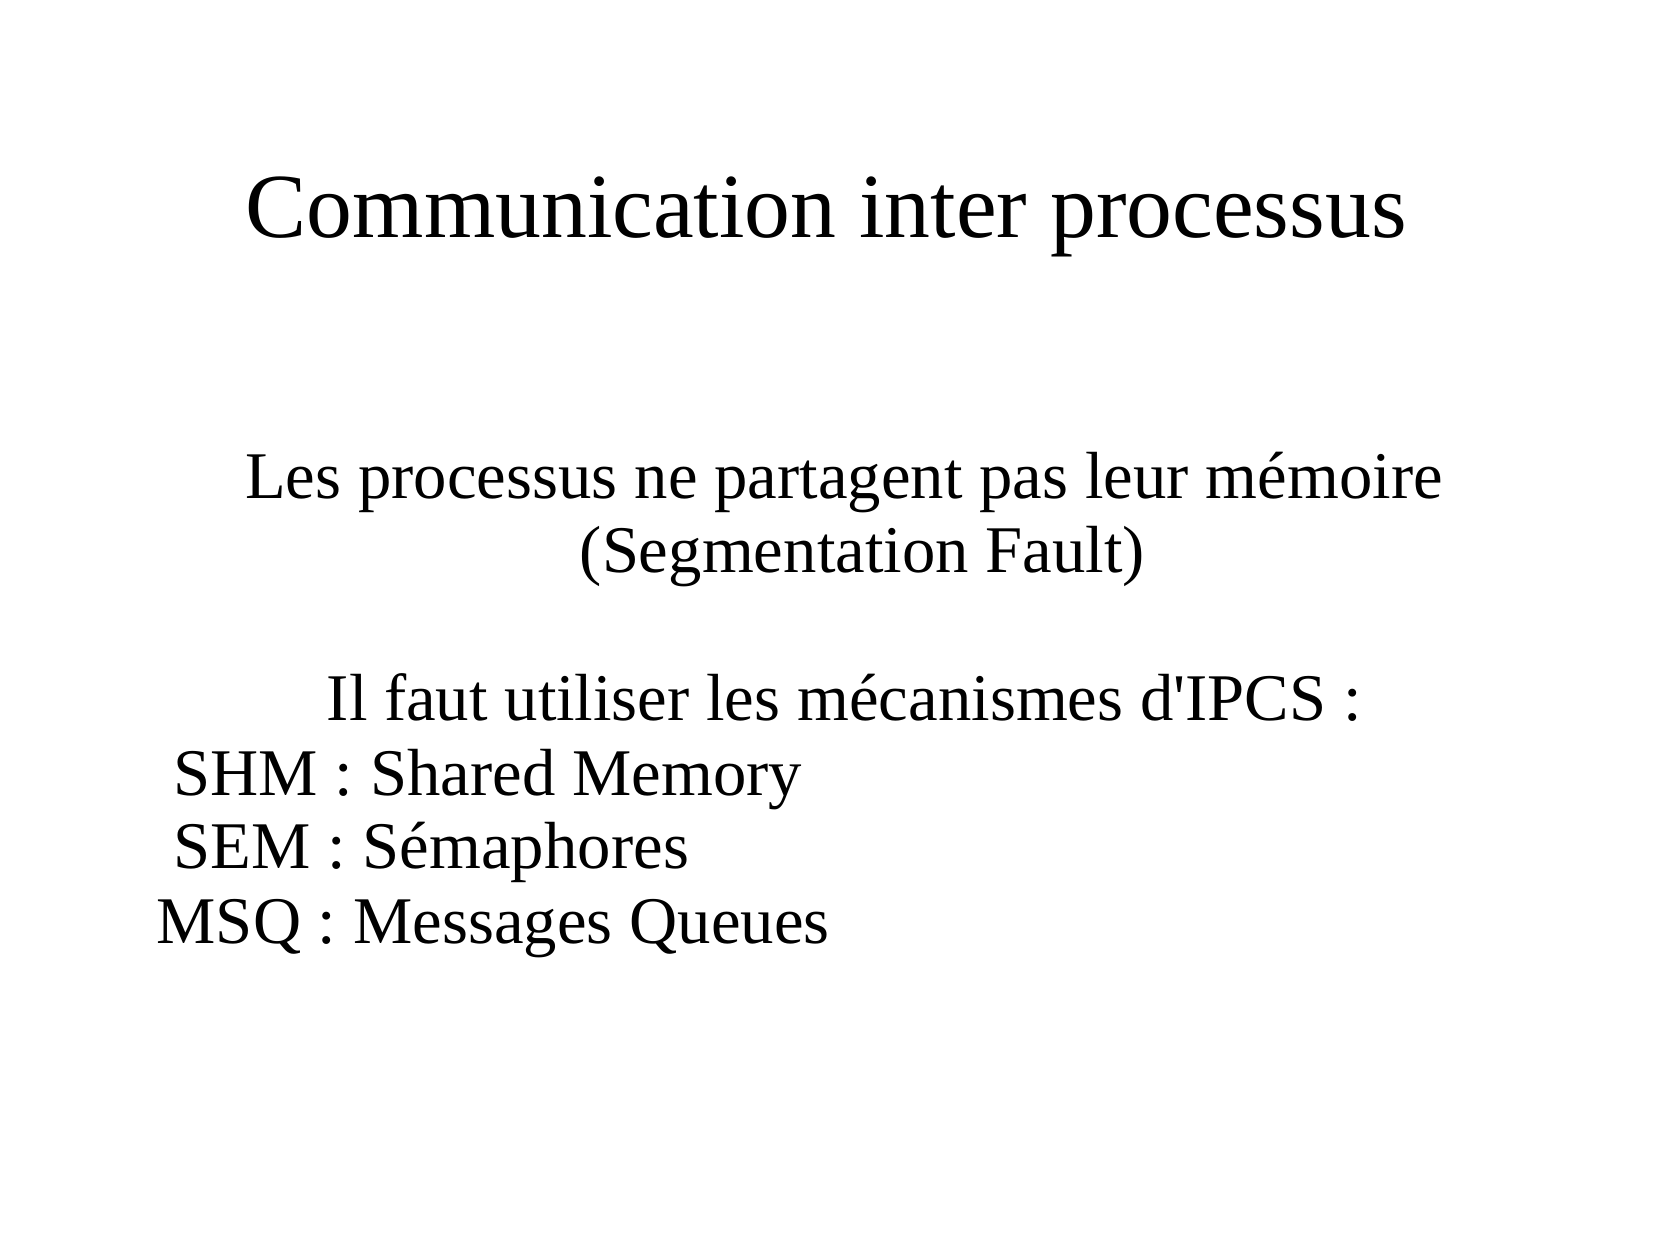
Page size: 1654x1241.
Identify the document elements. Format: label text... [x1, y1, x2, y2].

subtitle Les processus ne partagent pas leur mémoire (Segmentation Fault) Il faut utiliser les mécanismes d'IPCS : SHM : Shared Memory SEM : Sémaphores MSQ : Messages Queues [121, 344, 1534, 1127]
title Communication inter processus [121, 102, 1534, 311]
